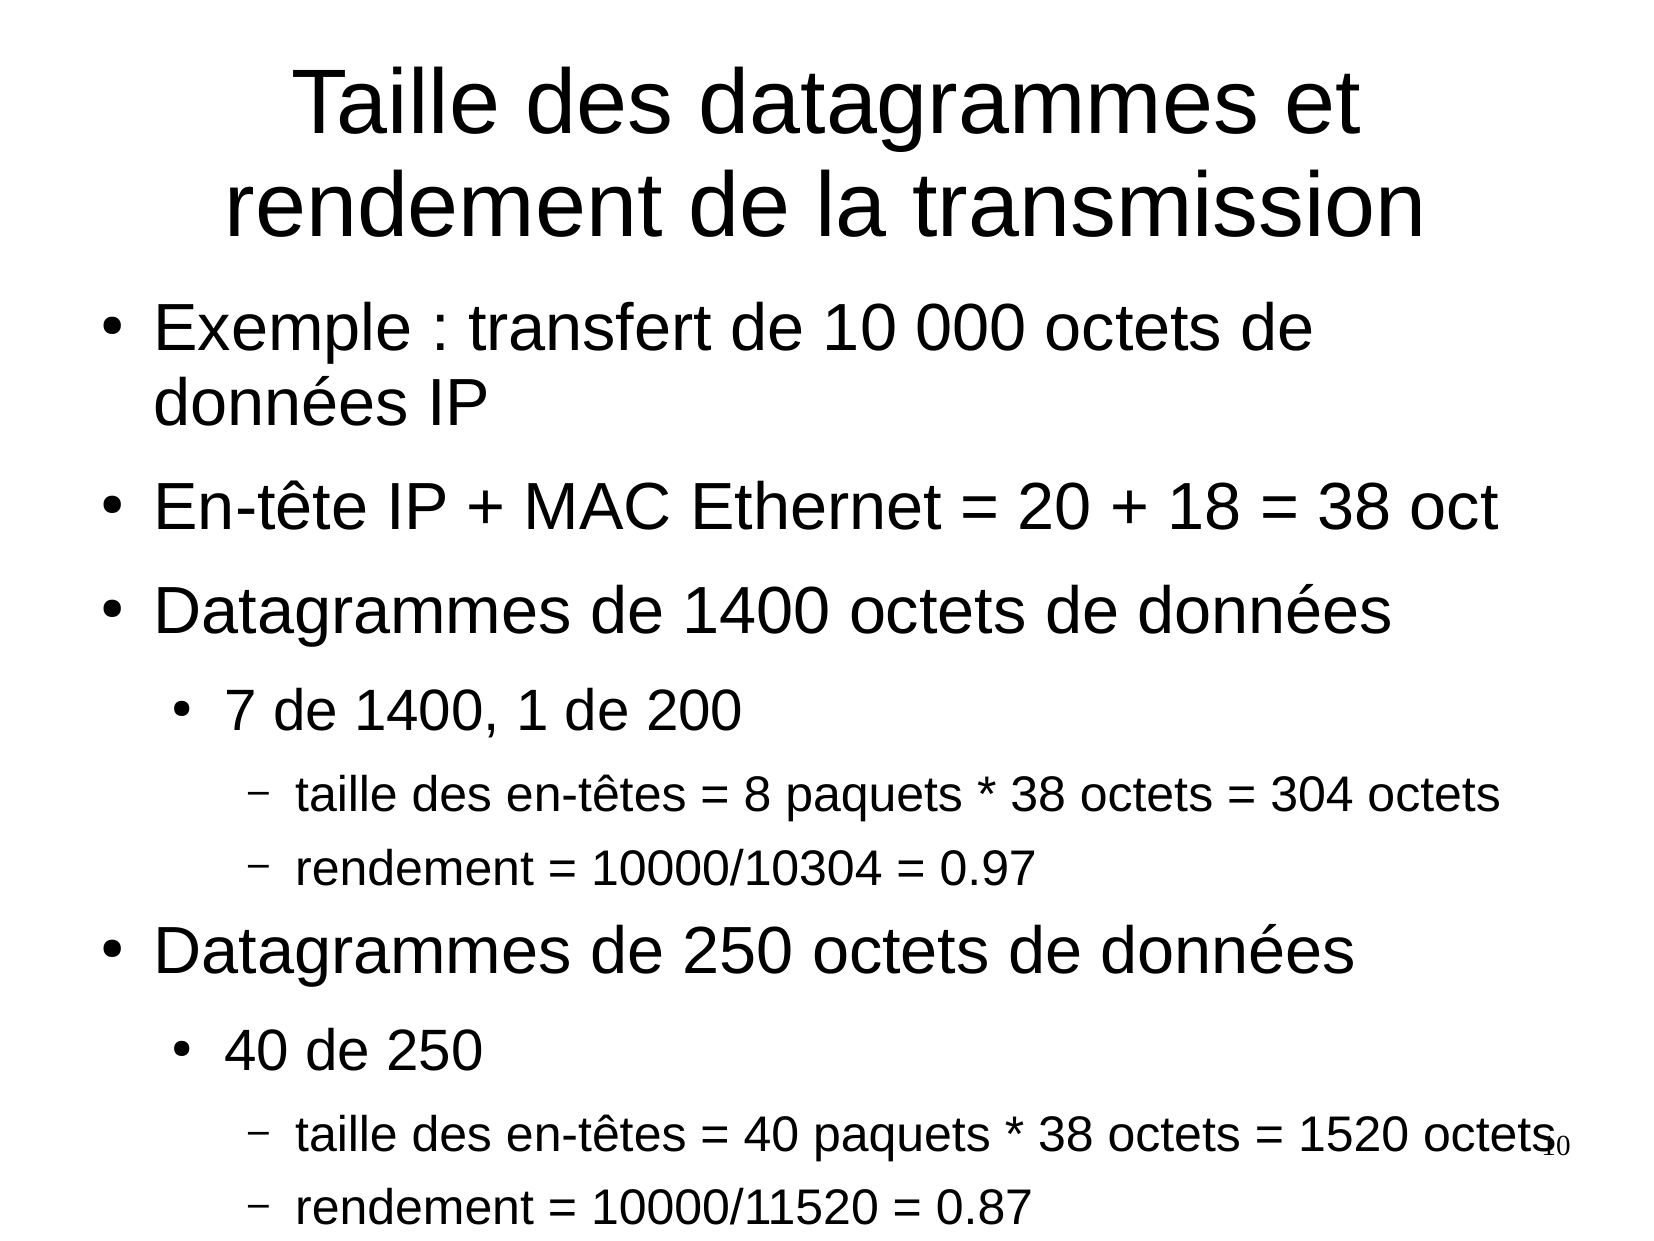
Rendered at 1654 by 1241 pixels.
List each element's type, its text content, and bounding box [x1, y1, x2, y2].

title Taille des datagrammes et rendement de la transmission [82, 50, 1571, 256]
list Exemple : transfert de 10 000 octets de données IP En-tête IP + MAC Ethernet = 20 + 18 = 38 oct Datagrammes de 1400 octets de données 7 de 1400, 1 de 200 taille des en-têtes = 8 paquets * 38 octets = 304 octets rendement = 10000/10304 = 0.97 Datagrammes de 250 octets de données 40 de 250 taille des en-têtes = 40 paquets * 38 octets = 1520 octets rendement = 10000/11520 = 0.87 [82, 290, 1571, 1236]
